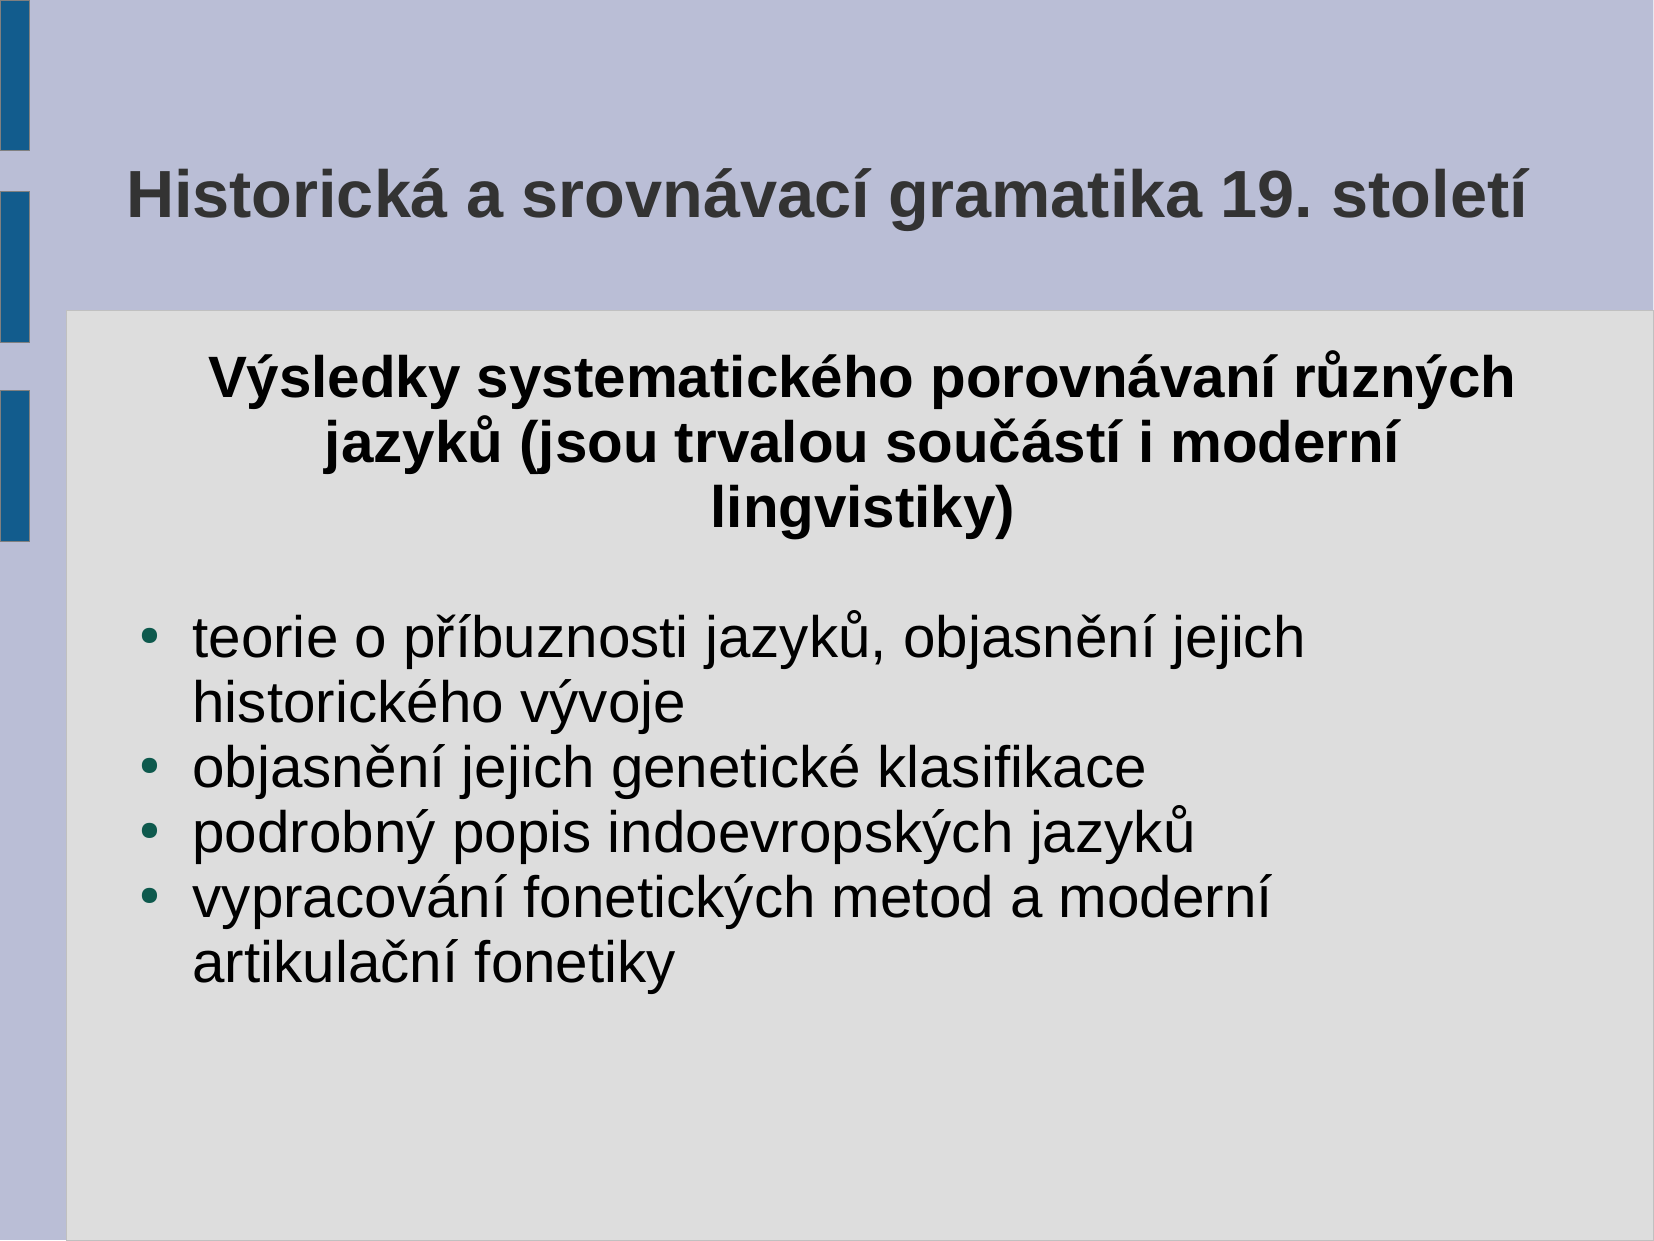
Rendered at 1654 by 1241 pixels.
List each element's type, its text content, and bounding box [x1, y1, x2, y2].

list Výsledky systematického porovnávaní různých jazyků (jsou trvalou součástí i moderní lingvistiky) teorie o příbuznosti jazyků, objasnění jejich historického vývoje objasnění jejich genetické klasifikace podrobný popis indoevropských jazyků vypracování fonetických metod a moderní artikulační fonetiky [121, 344, 1534, 1127]
title Historická a srovnávací gramatika 19. století [121, 91, 1534, 299]
